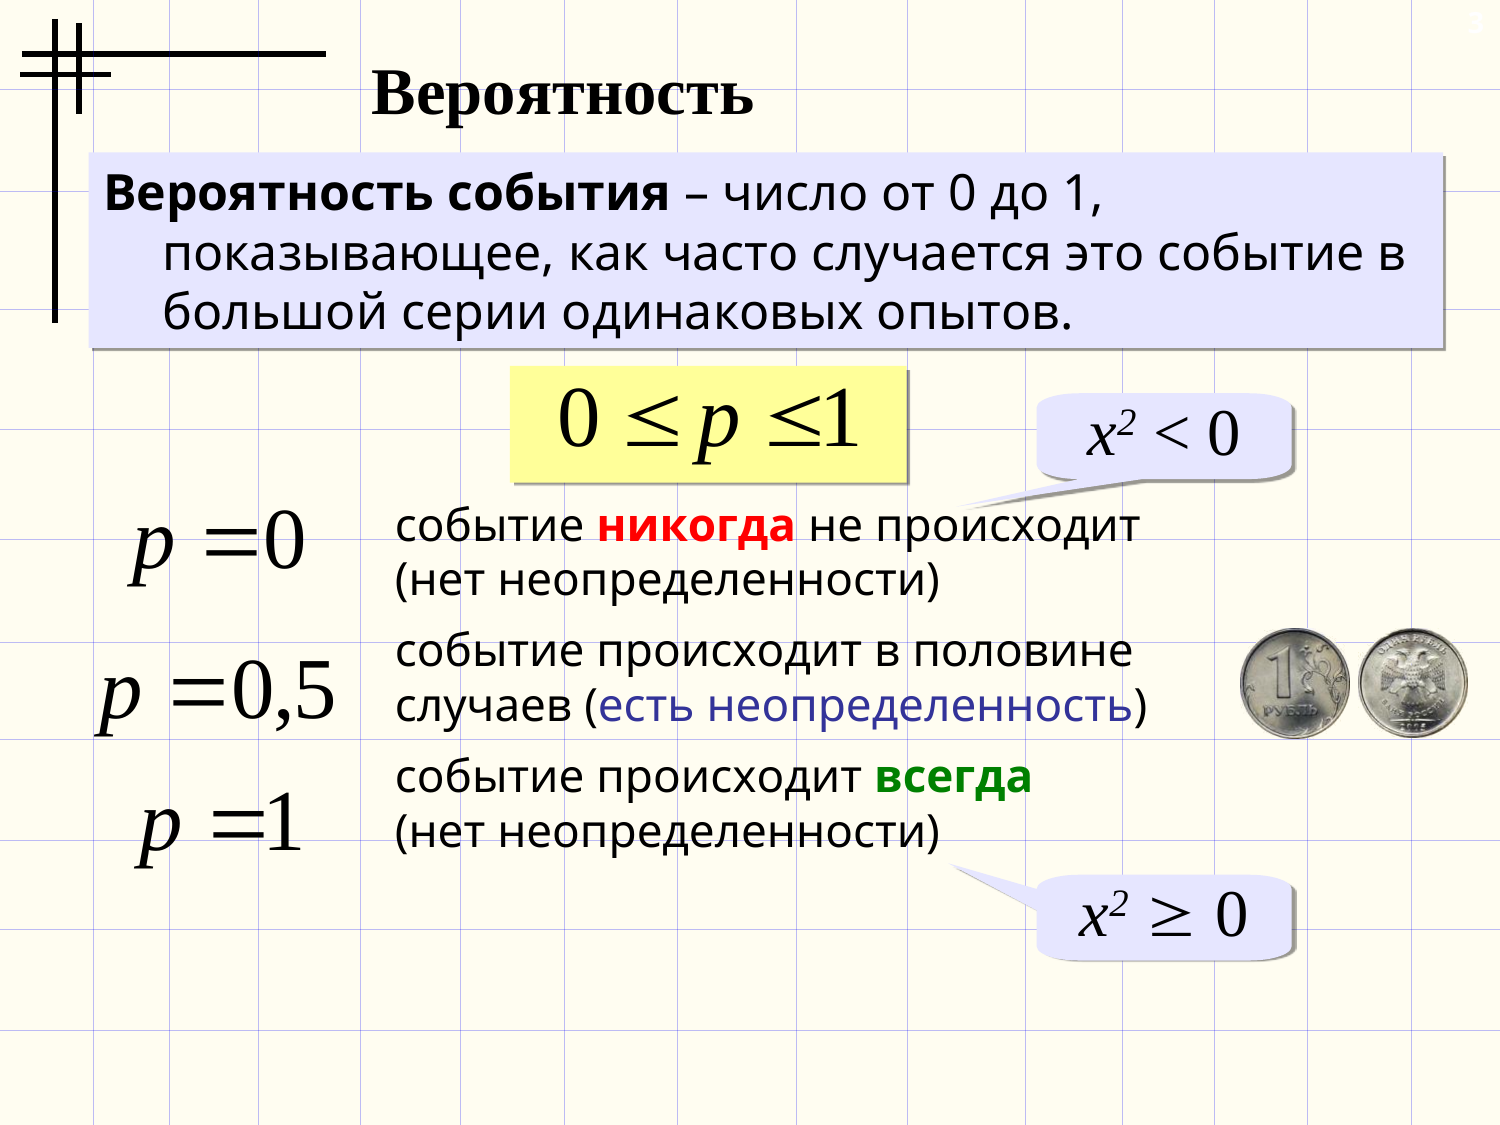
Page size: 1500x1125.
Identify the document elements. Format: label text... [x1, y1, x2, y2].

text_box Вероятность события – число от 0 до 1, показывающее, как часто случается это событие в большой серии одинаковых опытов. [88, 152, 1444, 348]
text_box x2 < 0 [956, 393, 1292, 507]
text_box <номер> [1148, 0, 1499, 75]
chart [115, 771, 311, 888]
picture [1241, 628, 1350, 739]
chart [545, 366, 872, 483]
title Вероятность [324, 40, 1426, 136]
text_box x2  0 [948, 863, 1292, 961]
chart [75, 639, 351, 756]
picture [1358, 628, 1468, 738]
text_box [509, 365, 907, 483]
chart [108, 489, 319, 606]
text_box событие никогда не происходит (нет неопределенности) событие происходит в половине случаев (есть неопределенность) событие происходит всегда (нет неопределенности) [379, 487, 1241, 864]
